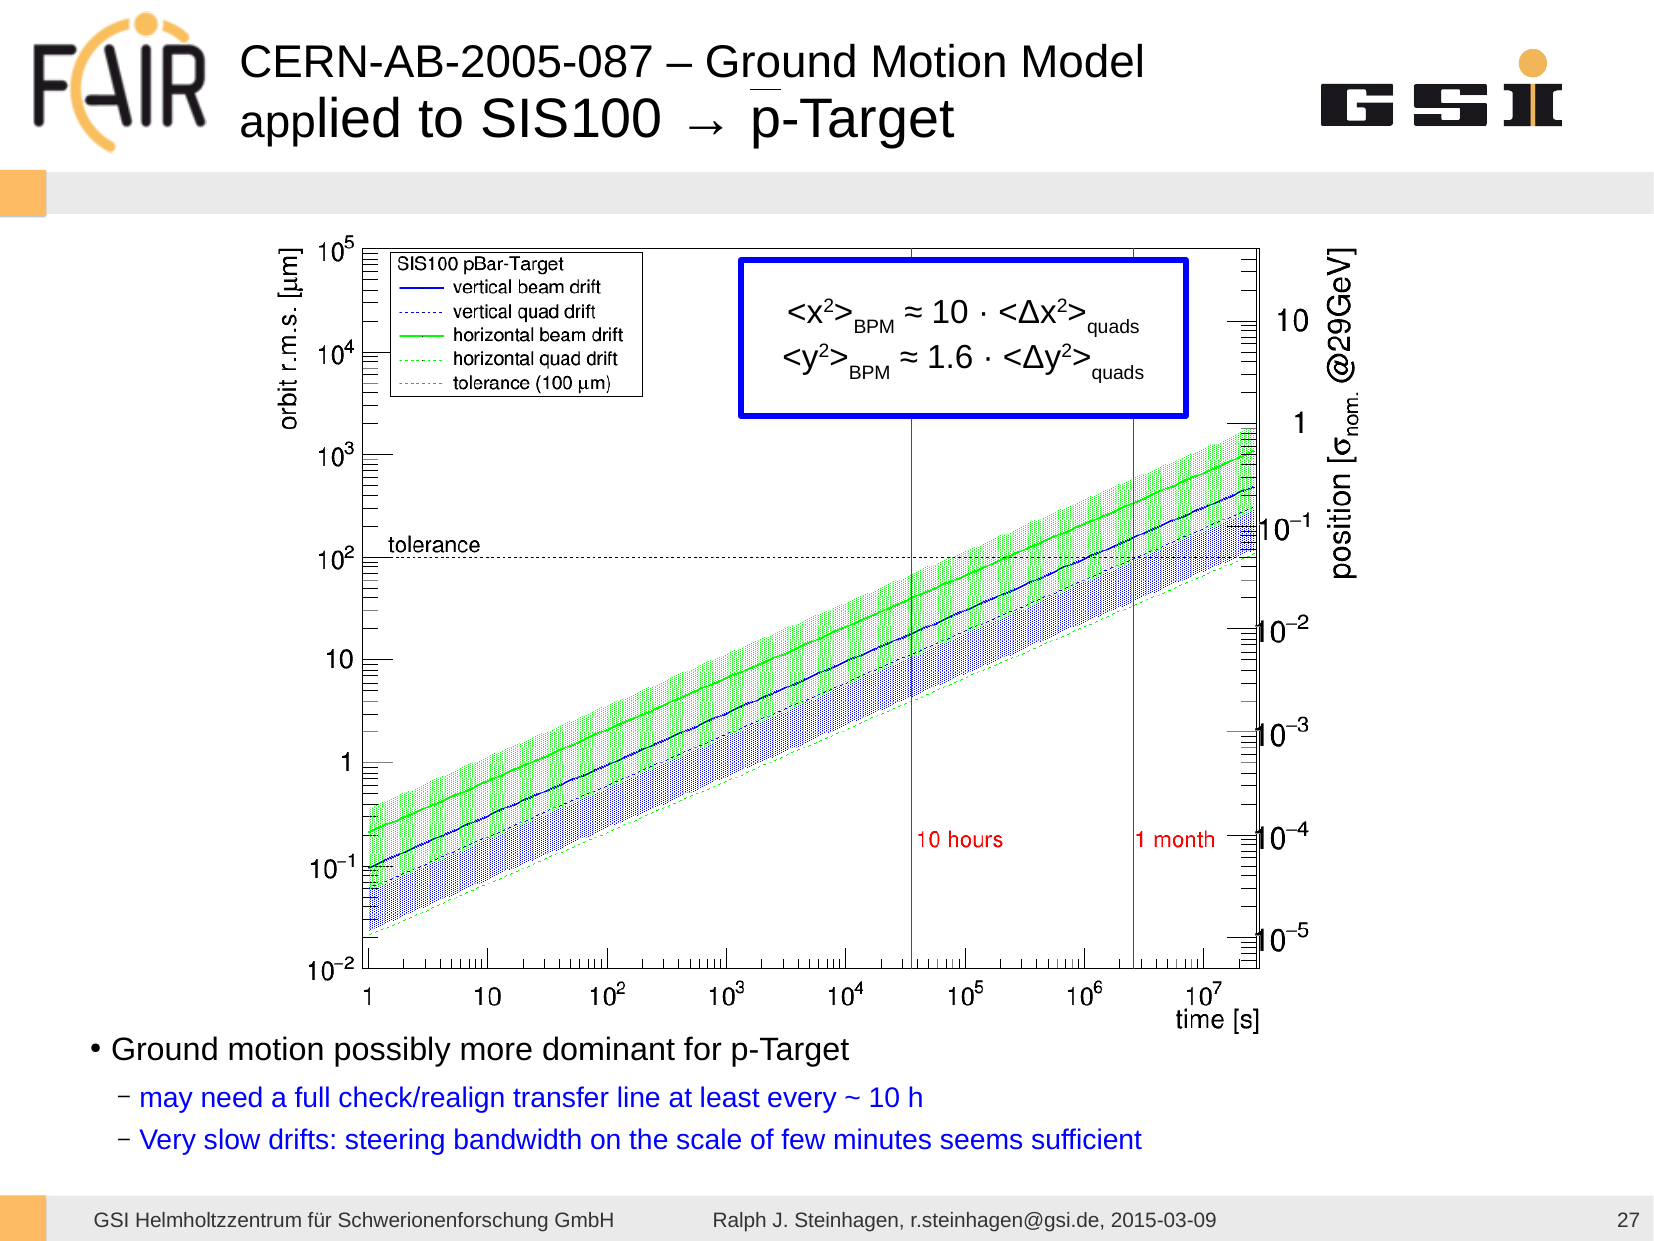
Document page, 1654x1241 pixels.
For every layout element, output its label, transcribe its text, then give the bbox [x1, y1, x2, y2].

picture [33, 10, 207, 155]
picture [1319, 46, 1564, 129]
text_box <x2>BPM ≈ 10 · <Δx2>quads <y2>BPM ≈ 1.6 · <Δy2>quads [740, 260, 1187, 416]
title CERN-AB-2005-087 – Ground Motion Model applied to SIS100 → p-Target [239, 7, 1269, 178]
list Ground motion possibly more dominant for p-Target may need a full check/realign transfer line at least every ~ 10 h Very slow drifts: steering bandwidth on the scale of few minutes seems sufficient [82, 1031, 1571, 1158]
picture [250, 232, 1371, 1031]
